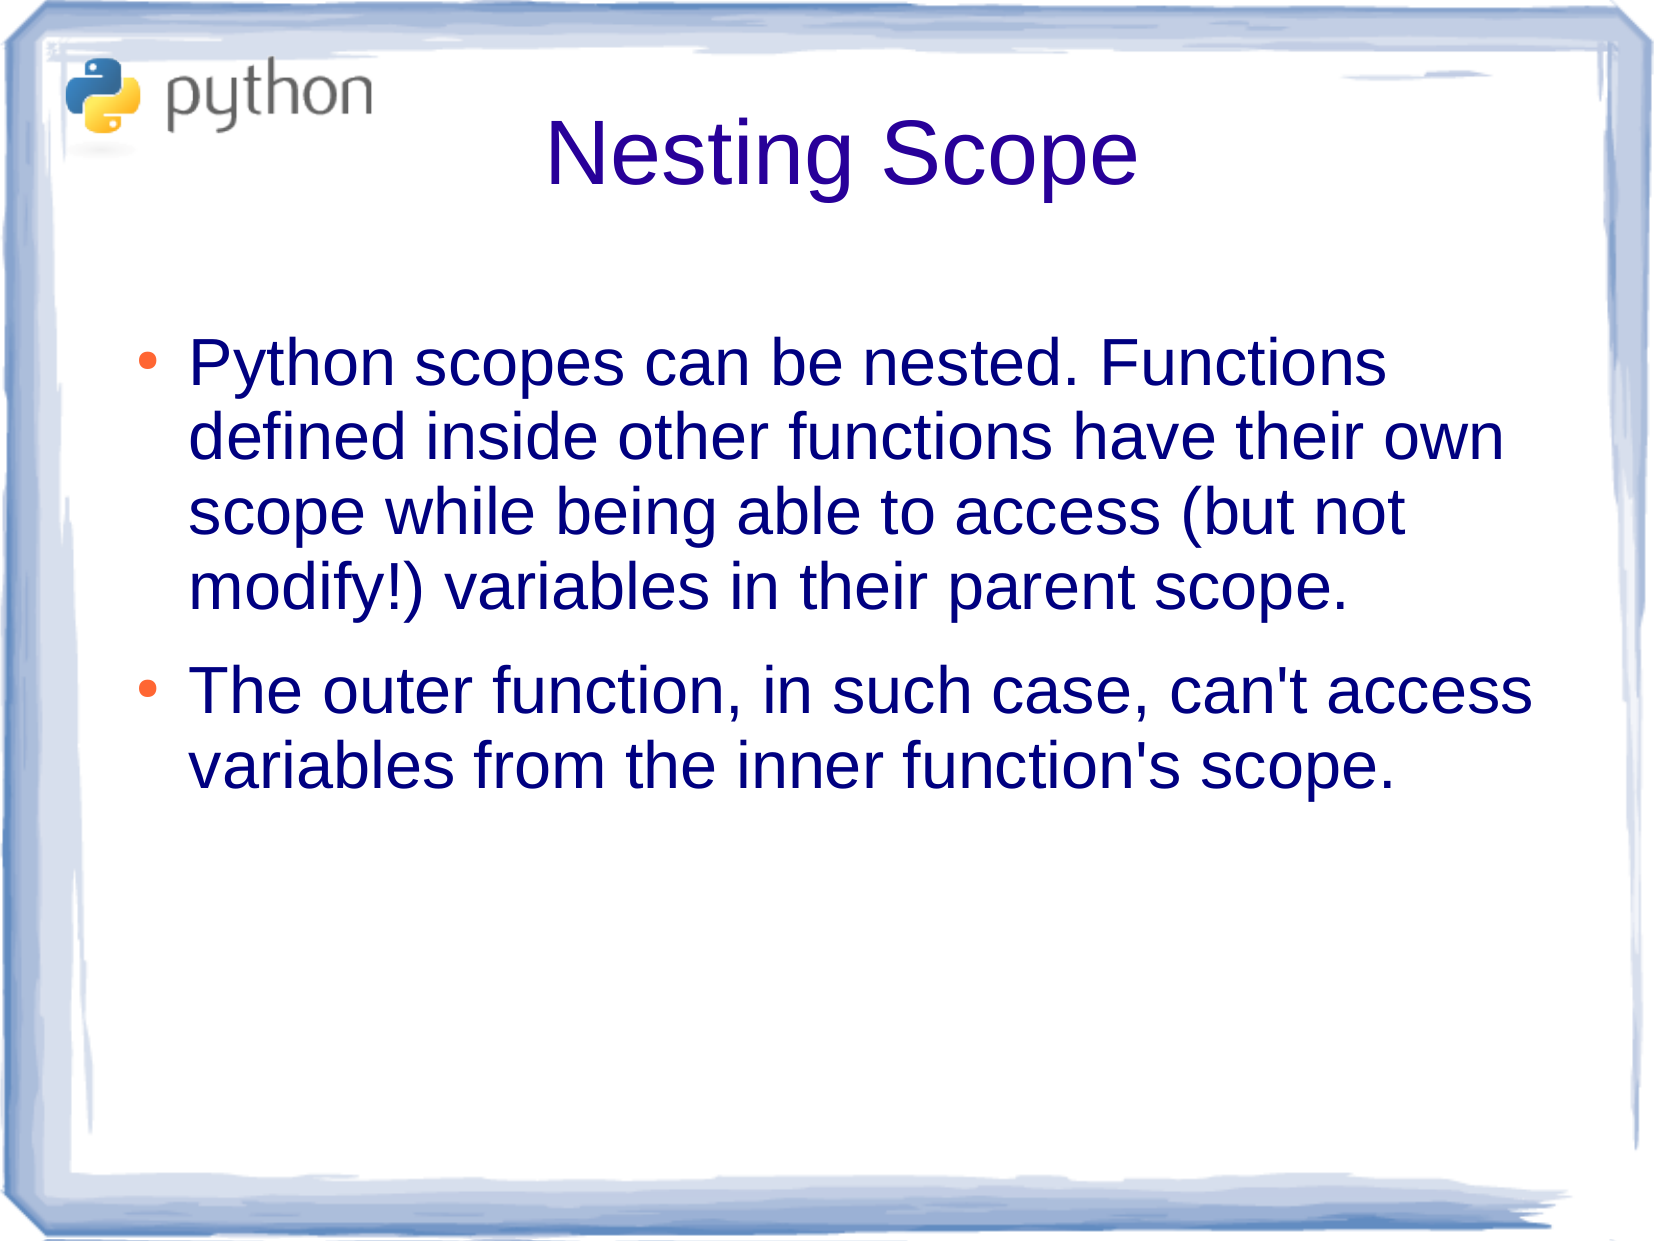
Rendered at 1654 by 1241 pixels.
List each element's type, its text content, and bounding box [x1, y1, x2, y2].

list Python scopes can be nested. Functions defined inside other functions have their own scope while being able to access (but not modify!) variables in their parent scope. The outer function, in such case, can't access variables from the inner function's scope. [118, 324, 1571, 990]
title Nesting Scope [82, 49, 1571, 257]
picture [0, 0, 1654, 1241]
